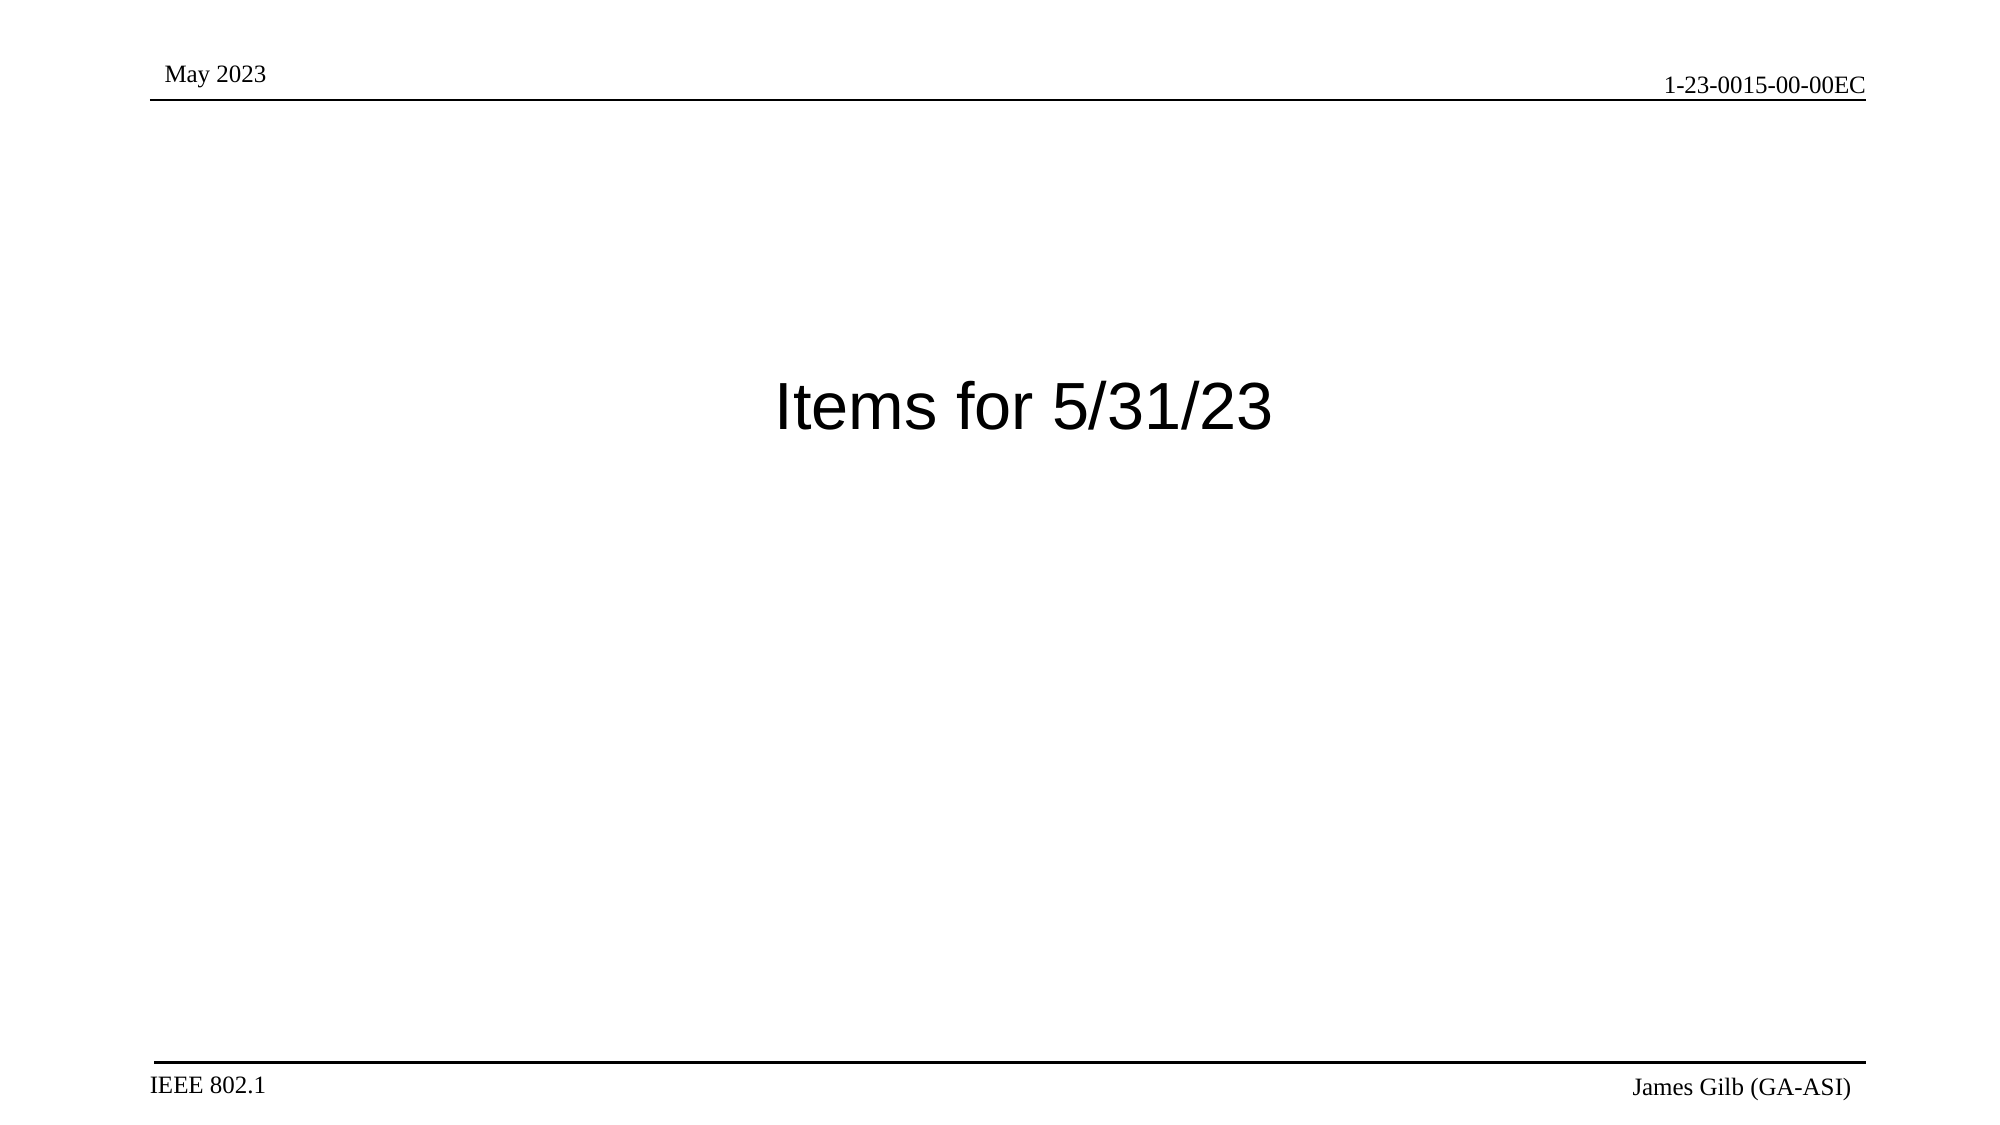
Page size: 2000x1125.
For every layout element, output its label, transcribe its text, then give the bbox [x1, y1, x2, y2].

subtitle Items for 5/31/23 [149, 112, 1900, 693]
